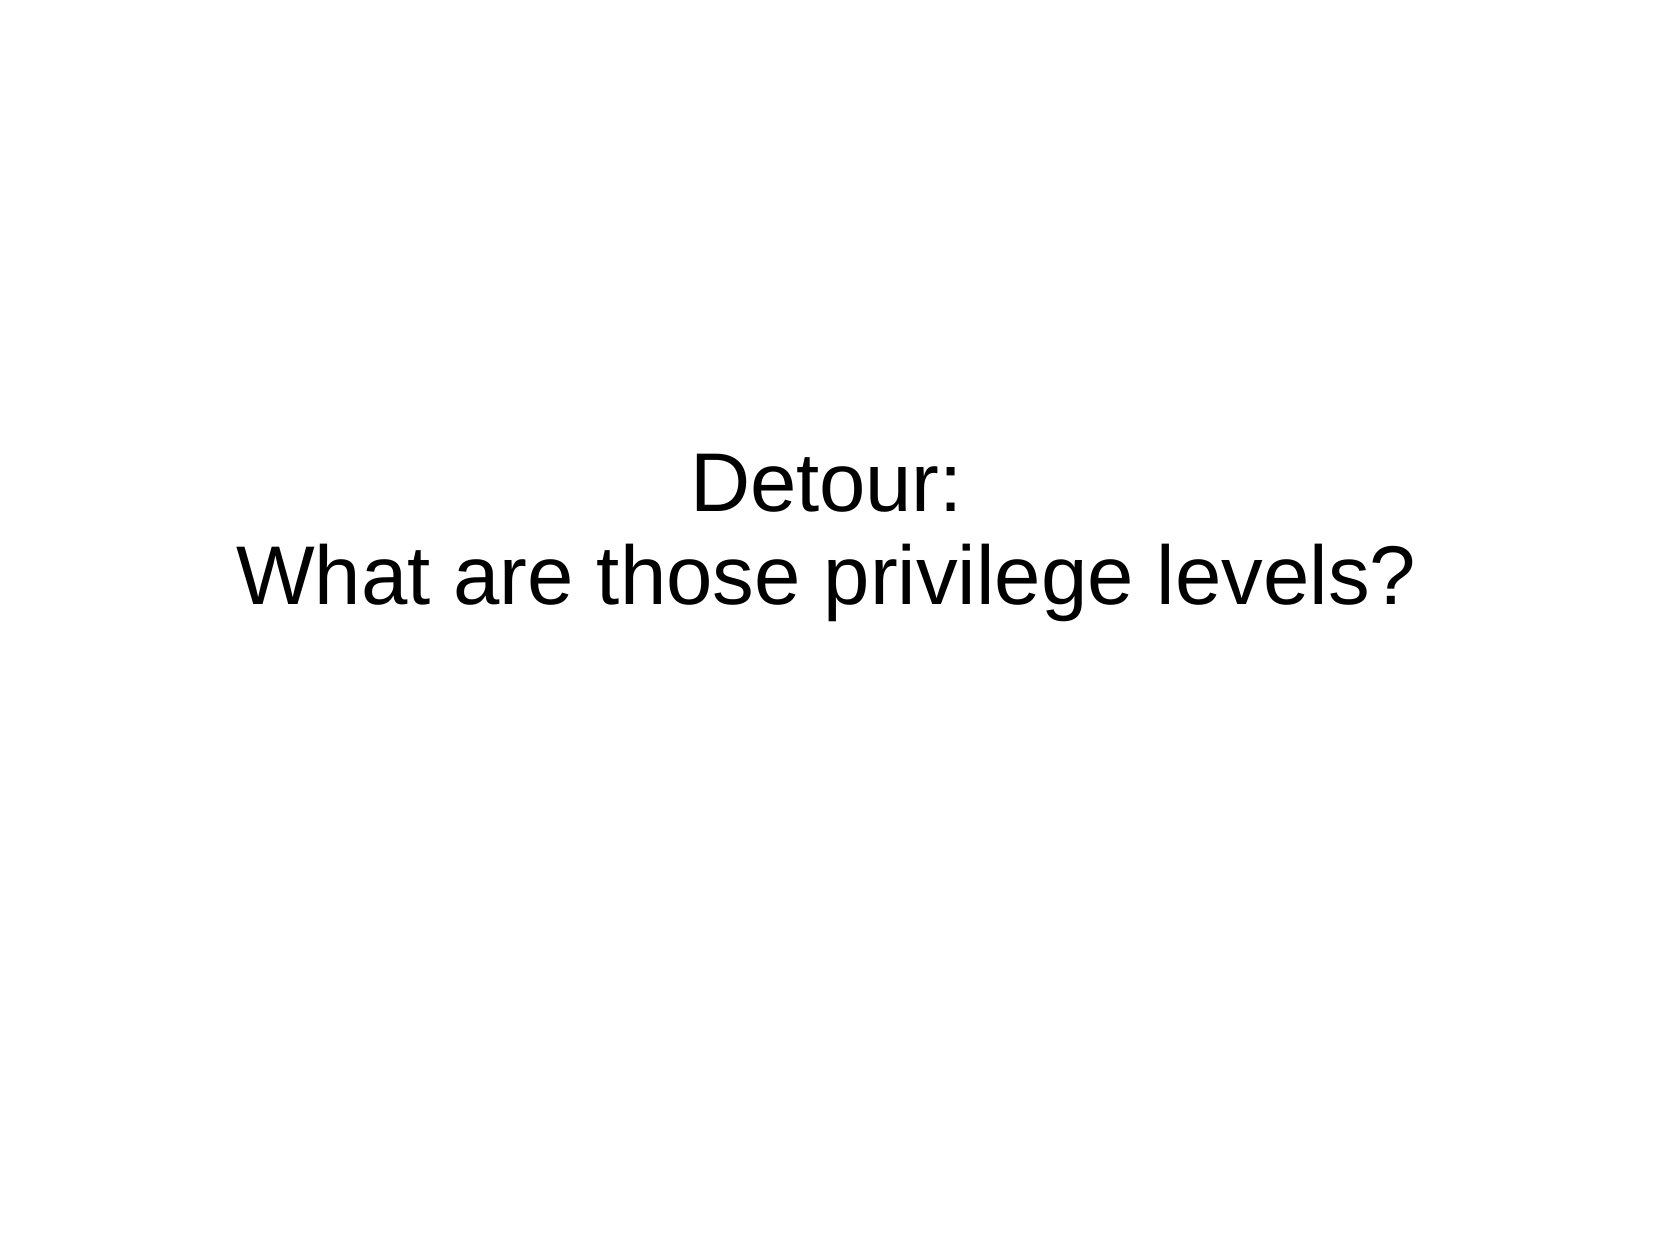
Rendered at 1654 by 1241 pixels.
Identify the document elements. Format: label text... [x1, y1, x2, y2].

subtitle Detour: What are those privilege levels? [82, 49, 1571, 1010]
